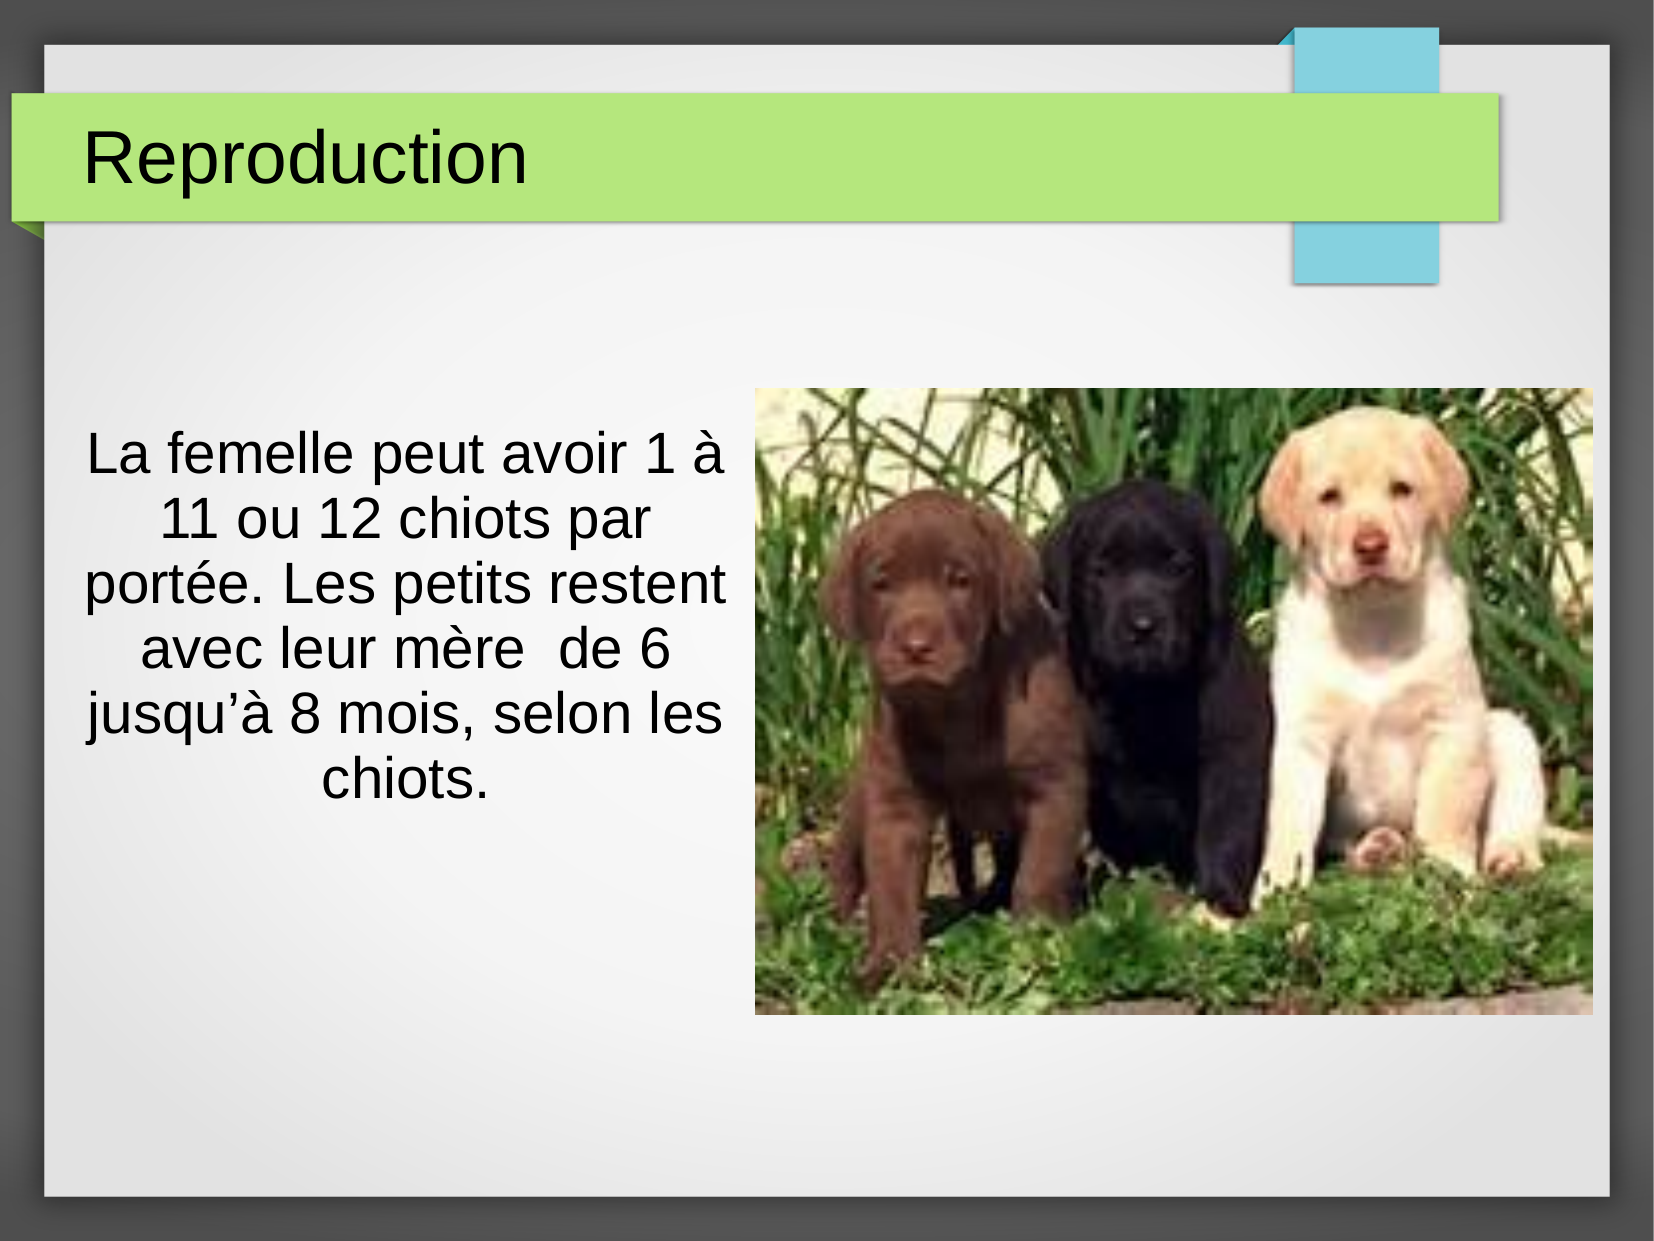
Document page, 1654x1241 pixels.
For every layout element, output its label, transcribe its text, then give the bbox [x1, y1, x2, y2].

title Reproduction [82, 108, 1264, 199]
list [82, 295, 809, 1015]
text_box La femelle peut avoir 1 à 11 ou 12 chiots par portée. Les petits restent avec leur mère de 6 jusqu’à 8 mois, selon les chiots. [69, 413, 743, 882]
picture [0, 0, 1654, 1241]
